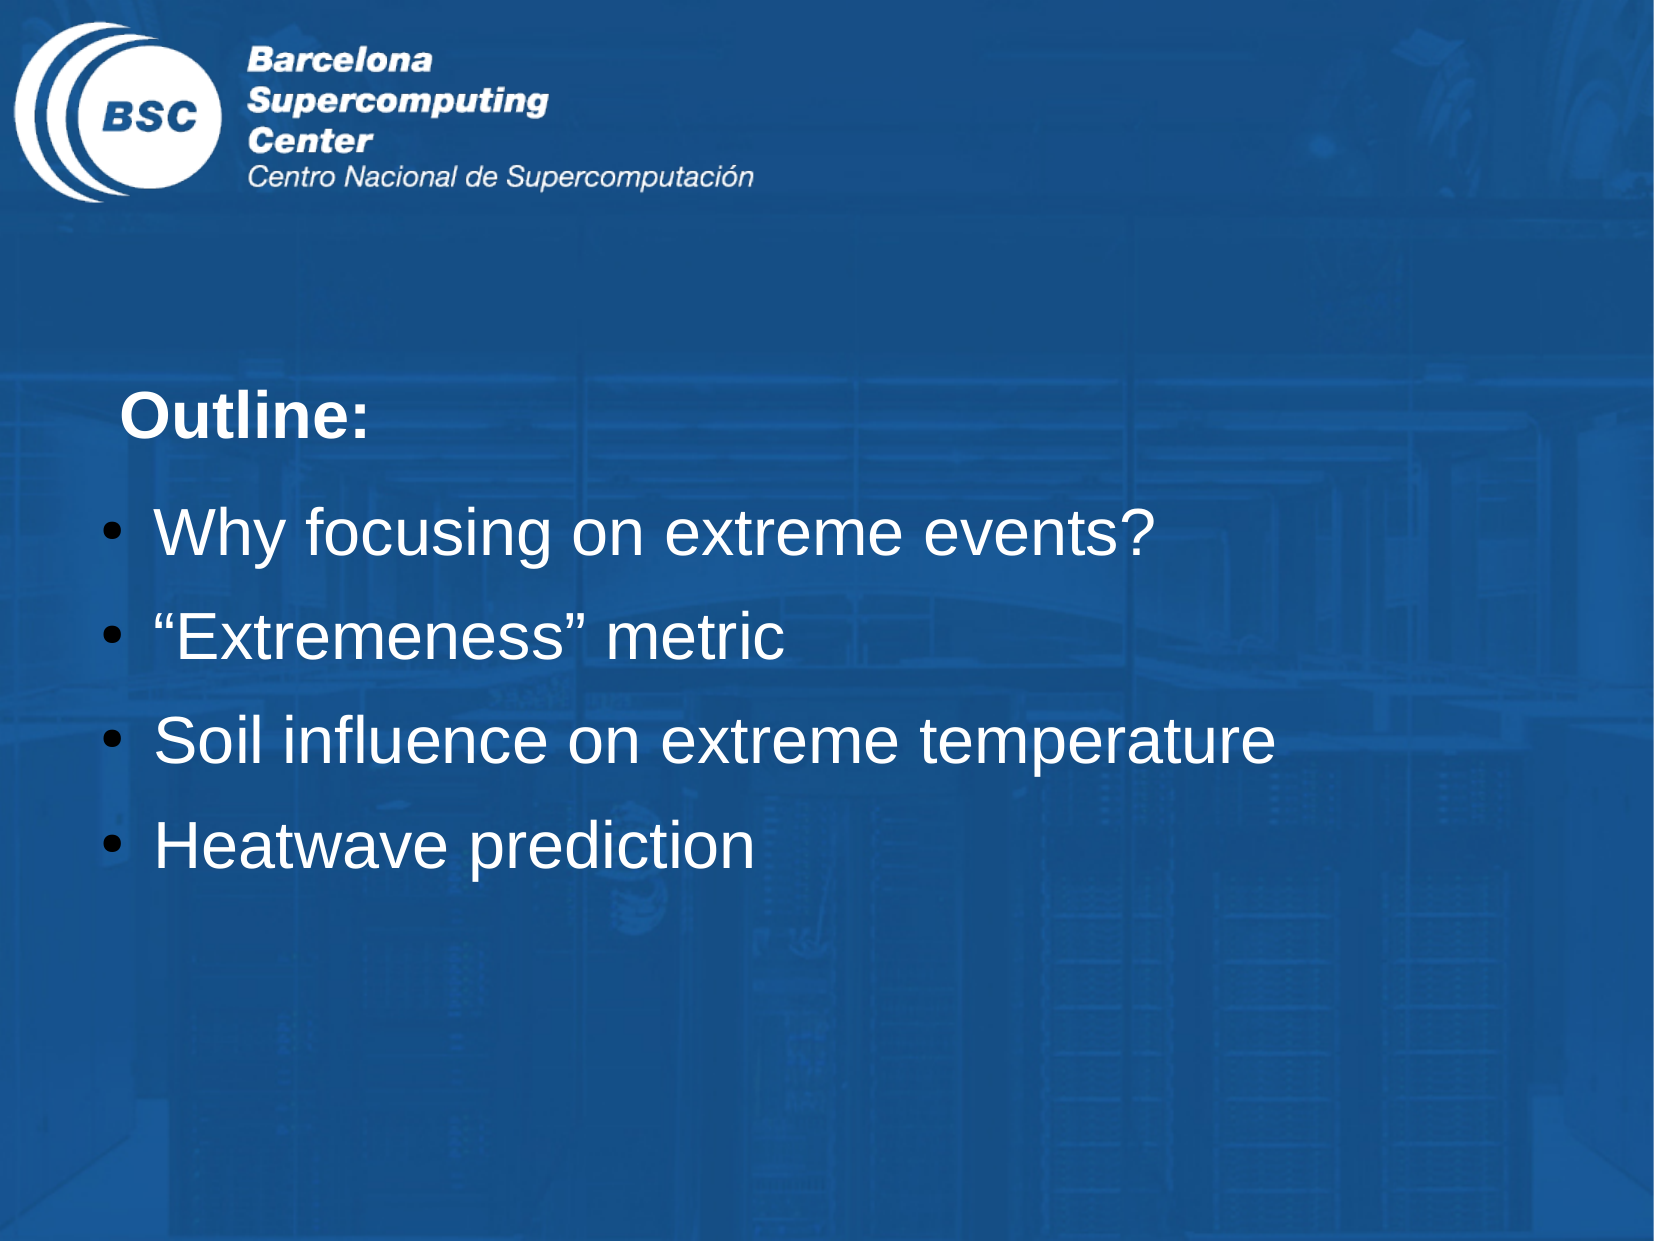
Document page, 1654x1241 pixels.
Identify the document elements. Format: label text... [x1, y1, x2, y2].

picture [0, 0, 1654, 1241]
text_box Outline: [105, 370, 387, 460]
list Why focusing on extreme events? “Extremeness” metric Soil influence on extreme temperature Heatwave prediction [82, 390, 1538, 1110]
